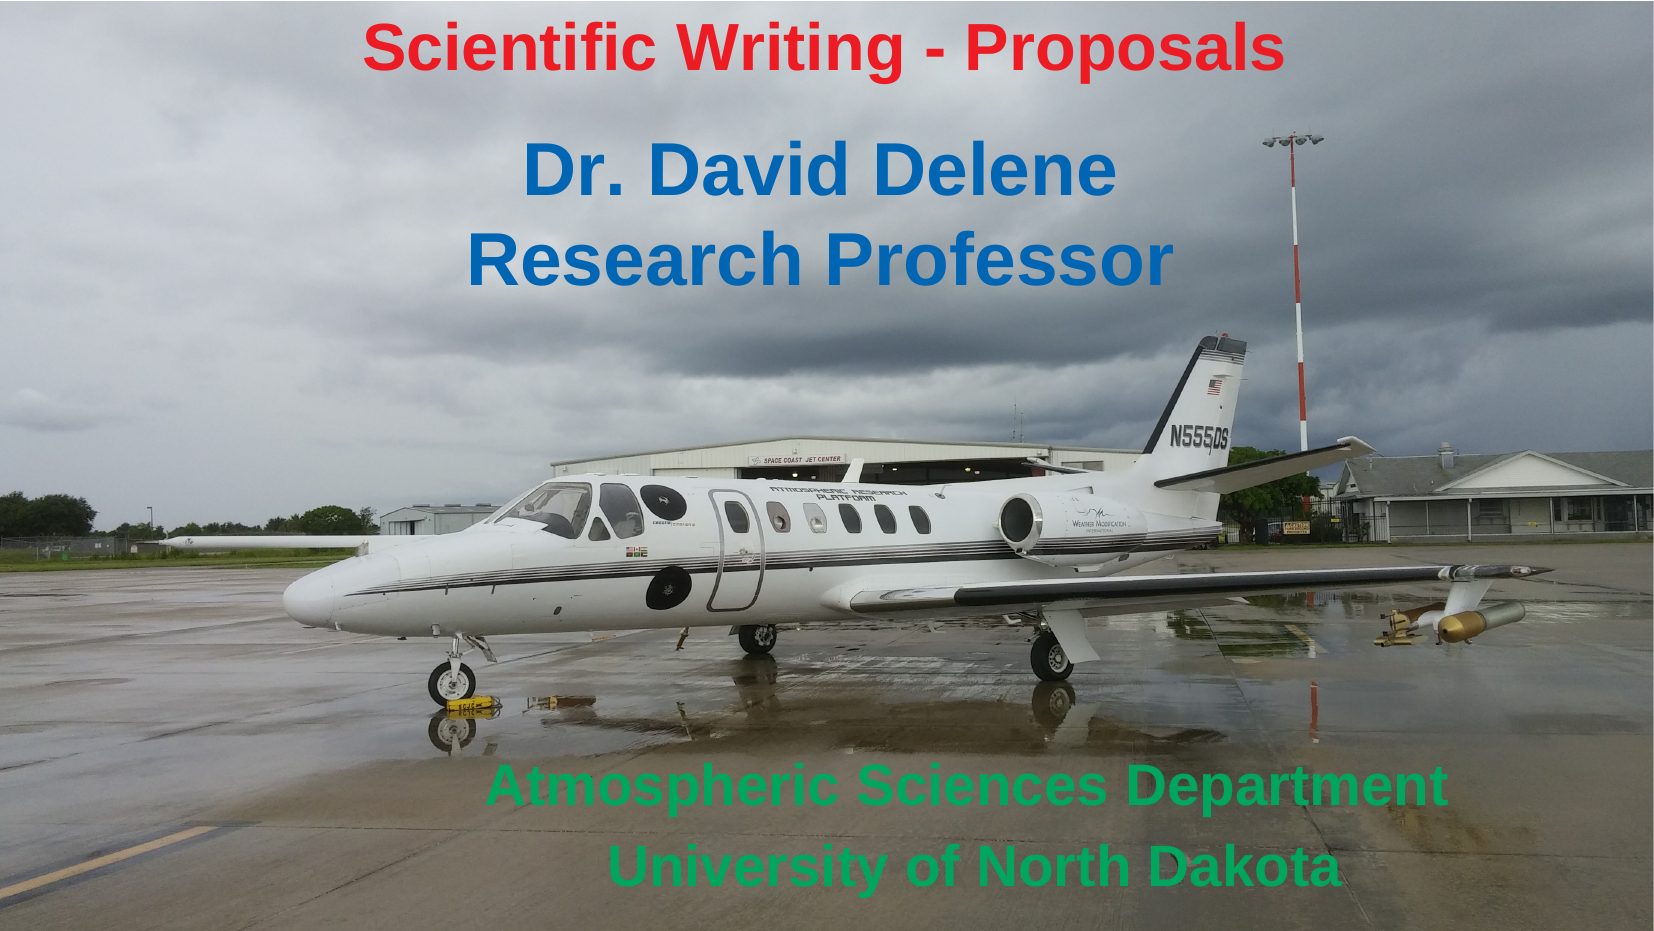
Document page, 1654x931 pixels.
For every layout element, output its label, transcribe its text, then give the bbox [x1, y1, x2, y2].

text_box Scientific Writing - Proposals [0, 0, 1651, 76]
picture [0, 1, 1654, 931]
text_box Atmospheric Sciences Department University of North Dakota [442, 729, 1493, 906]
text_box Dr. David Delene Research Professor [407, 112, 1234, 372]
